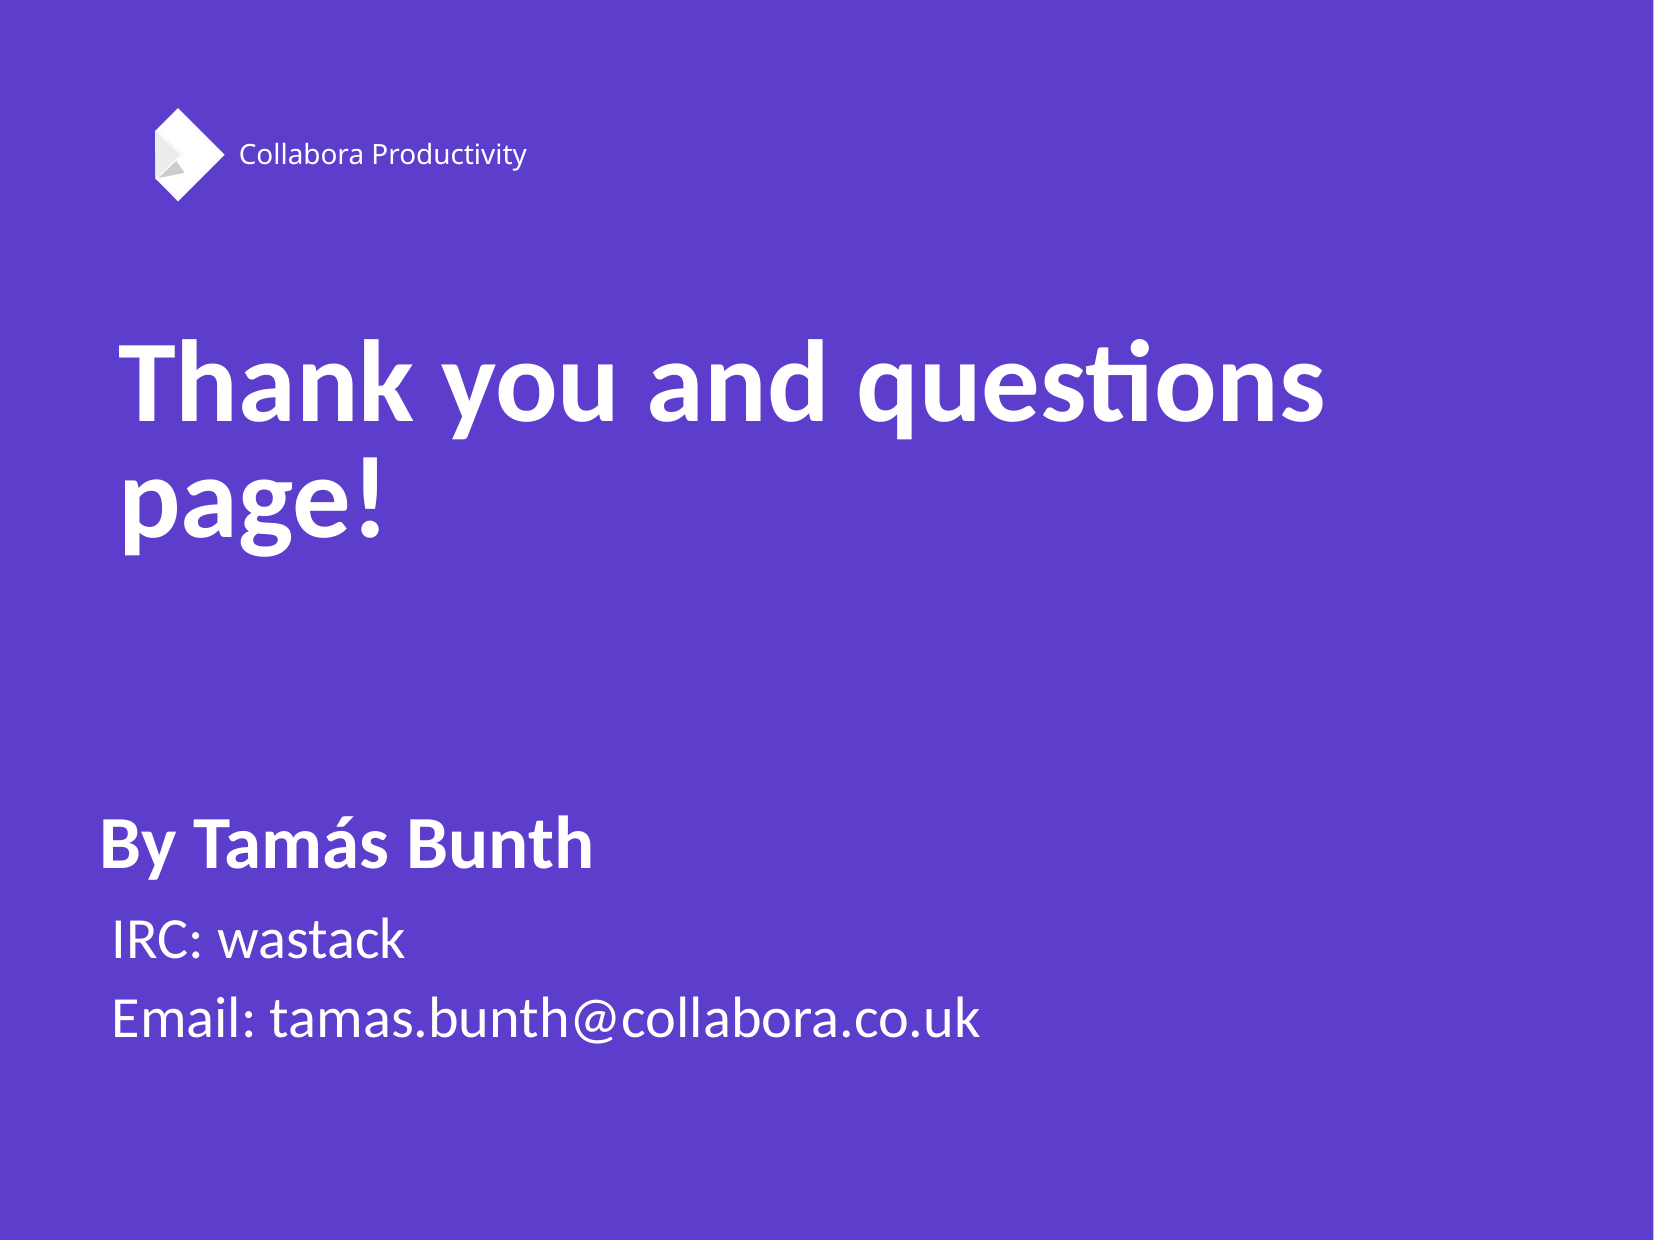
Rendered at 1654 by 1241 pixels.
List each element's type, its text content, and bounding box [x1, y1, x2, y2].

text_box IRC: wastack Email: tamas.bunth@collabora.co.uk [96, 893, 1217, 1241]
title Thank you and questions page! [118, 295, 1548, 567]
text_box By Tamás Bunth [85, 786, 1004, 997]
